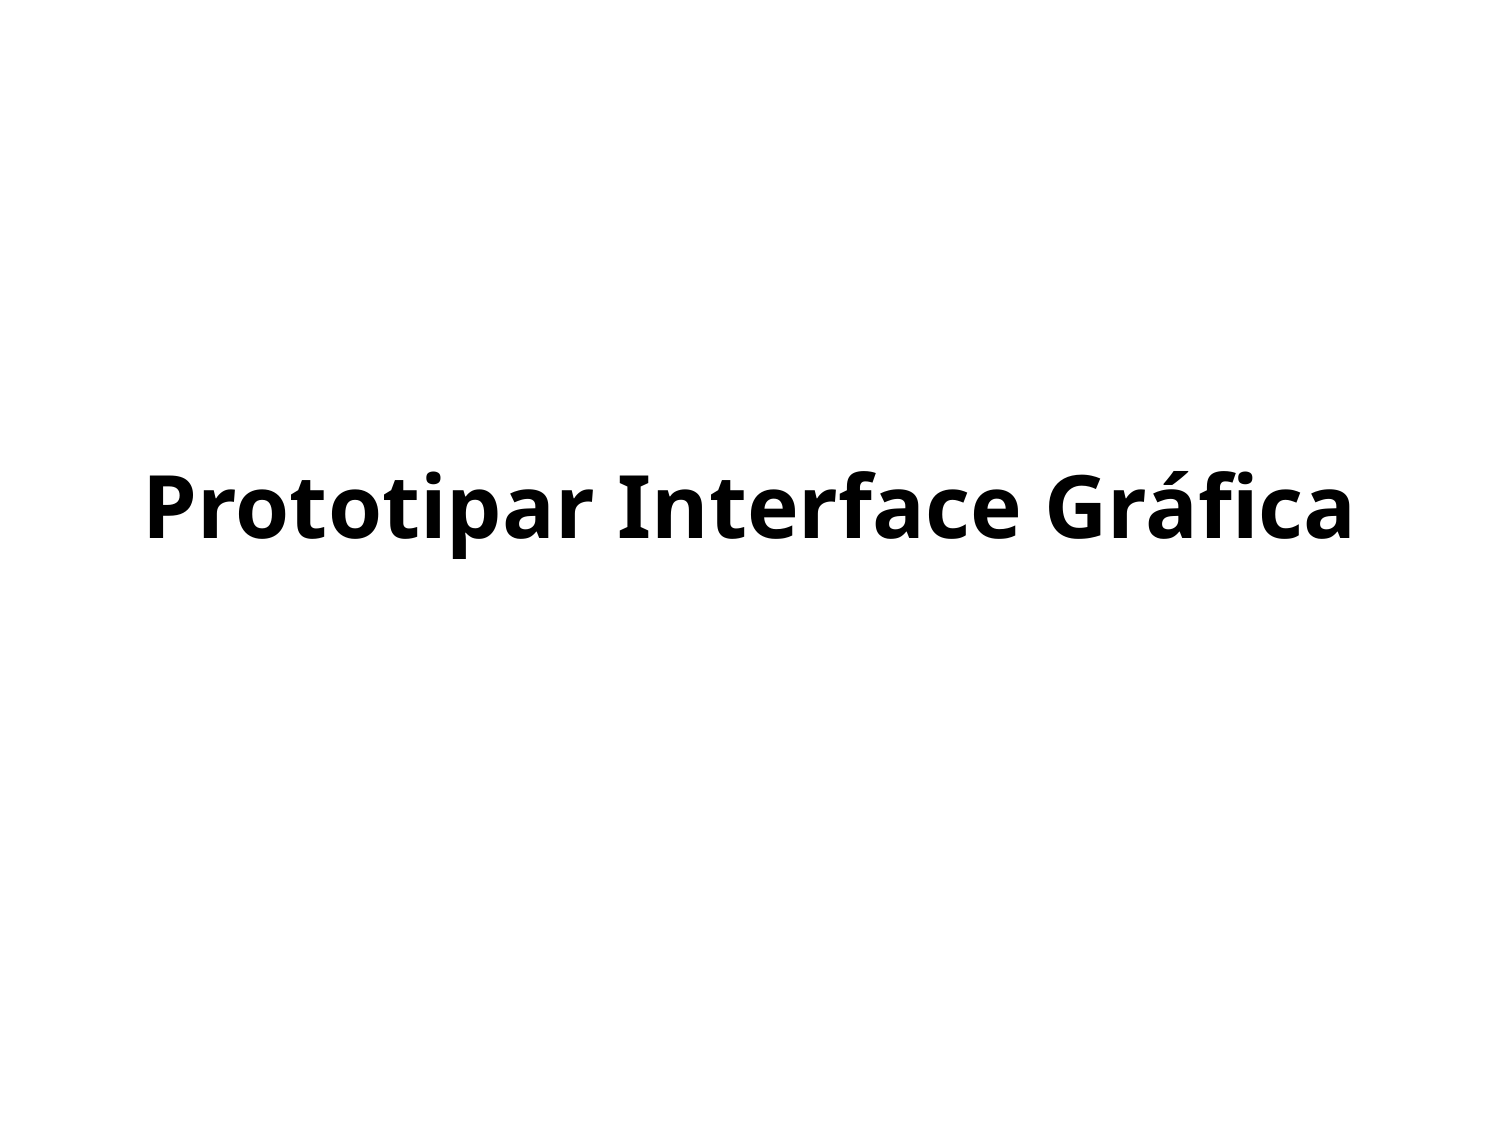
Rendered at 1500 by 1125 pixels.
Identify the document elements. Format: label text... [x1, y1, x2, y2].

title Prototipar Interface Gráfica [112, 374, 1388, 563]
